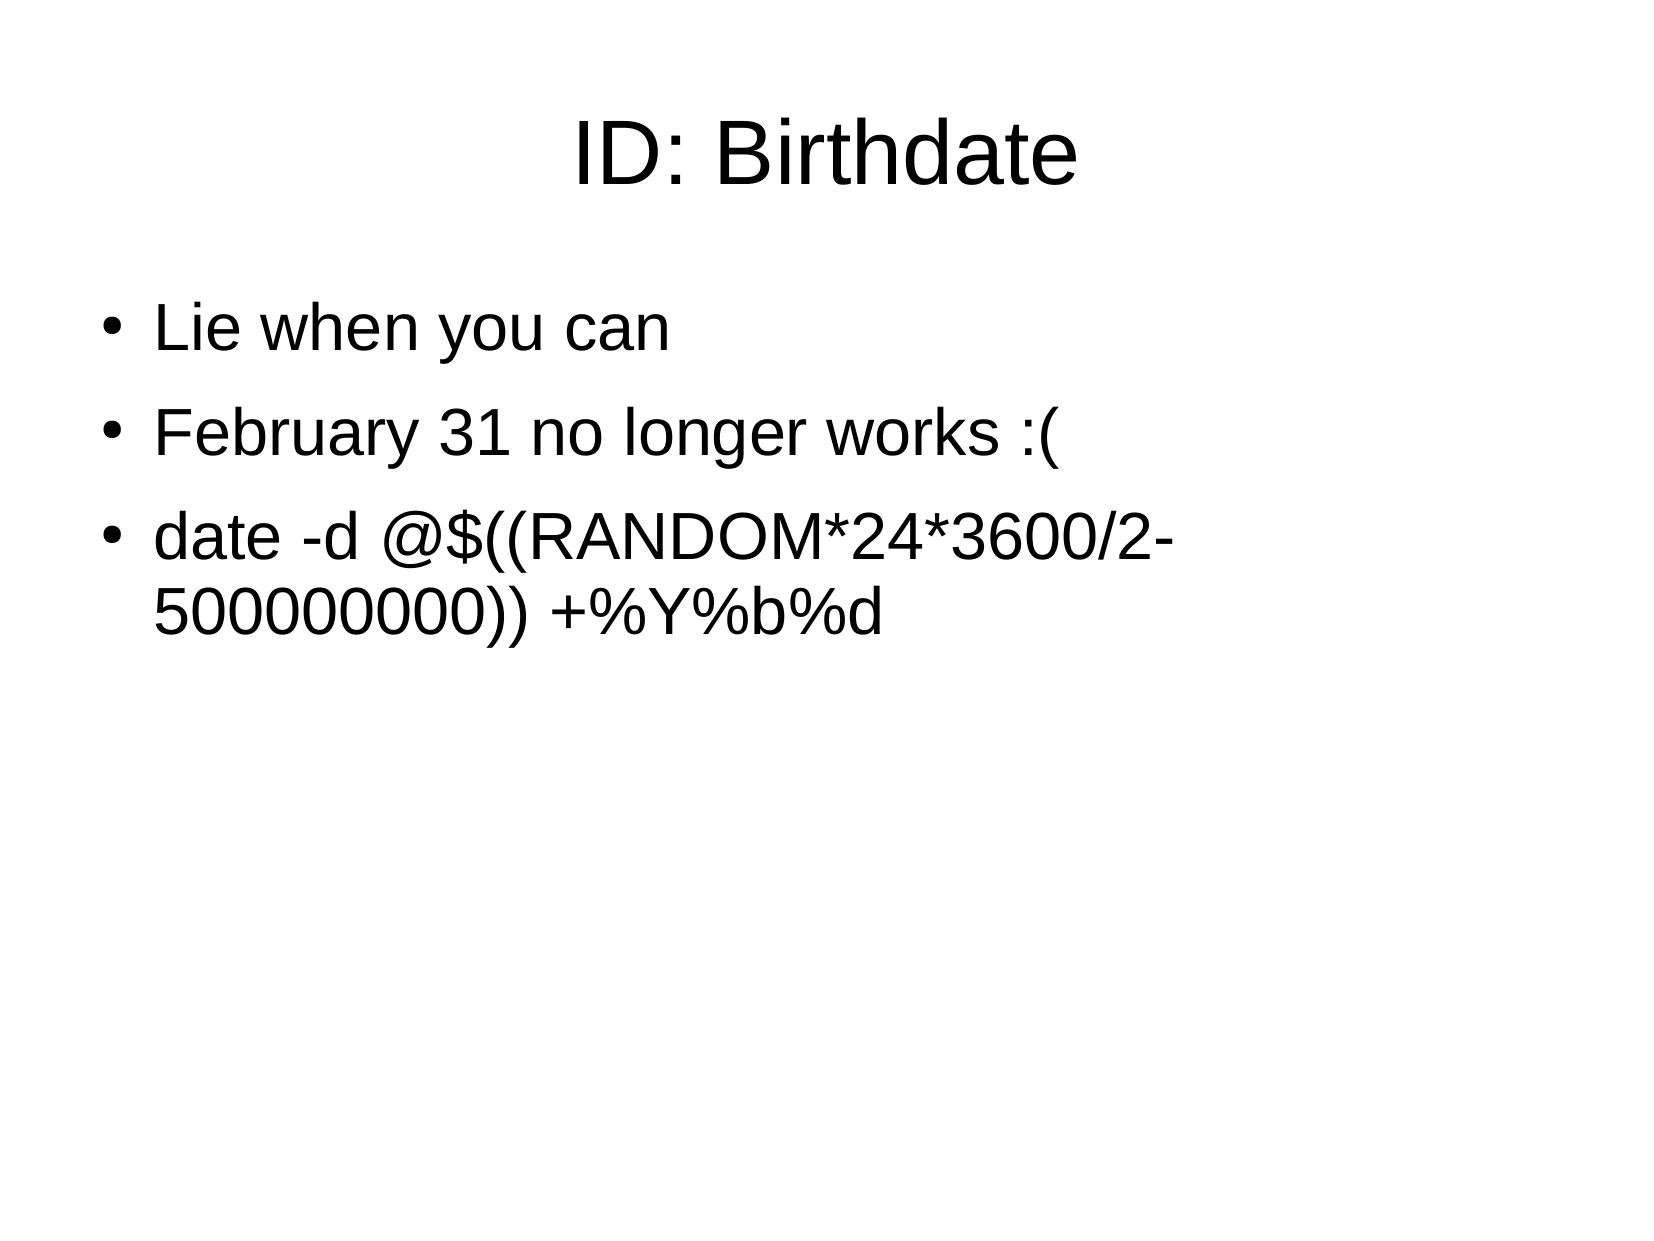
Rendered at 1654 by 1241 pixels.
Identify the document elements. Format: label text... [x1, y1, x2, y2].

list Lie when you can February 31 no longer works :( date -d @$((RANDOM*24*3600/2-500000000)) +%Y%b%d [82, 290, 1538, 1010]
title ID: Birthdate [82, 49, 1571, 257]
